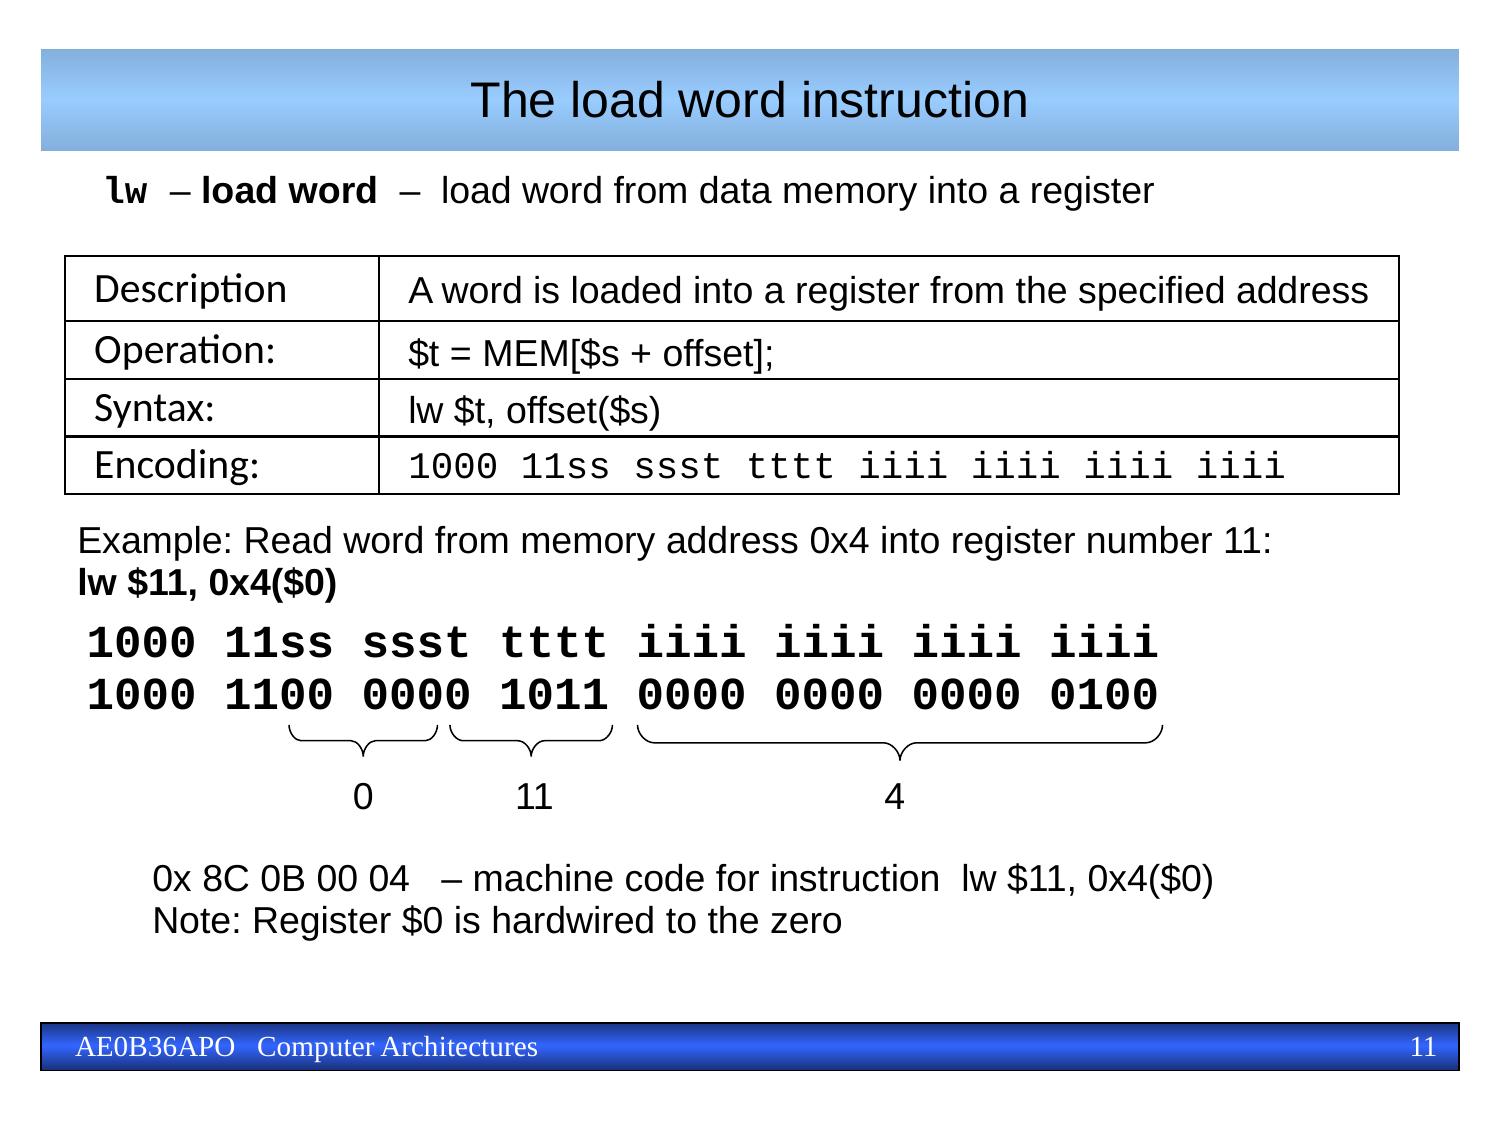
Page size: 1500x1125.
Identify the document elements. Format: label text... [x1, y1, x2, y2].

text_box lw – load word – load word from data memory into a register [87, 162, 1400, 223]
table_cell $t = MEM[$s + offset]; [380, 322, 1398, 378]
text_box 0 [325, 768, 401, 825]
table_header A word is loaded into a register from the specified address [380, 257, 1398, 320]
table_cell 1000 11ss ssst tttt iiii iiii iiii iiii [380, 438, 1398, 493]
table_cell Syntax: [66, 380, 378, 435]
table_cell Encoding: [66, 438, 378, 493]
text_box Example: Read word from memory address 0x4 into register number 11: lw $11, 0x4($0) [62, 512, 1351, 612]
table_header Description [66, 257, 378, 320]
text_box 11 [496, 768, 572, 825]
title The load word instruction [41, 49, 1459, 151]
table_cell lw $t, offset($s) [380, 380, 1398, 435]
text_box 0x 8C 0B 00 04 – machine code for instruction lw $11, 0x4($0) Note: Register $0 is hardwired to the zero [137, 849, 1238, 949]
text_box 1000 11ss ssst tttt iiii iiii iiii iiii 1000 1100 0000 1011 0000 0000 0000 0100 [71, 612, 1185, 731]
table_cell Operation: [66, 322, 378, 378]
text_box 4 [857, 768, 933, 825]
